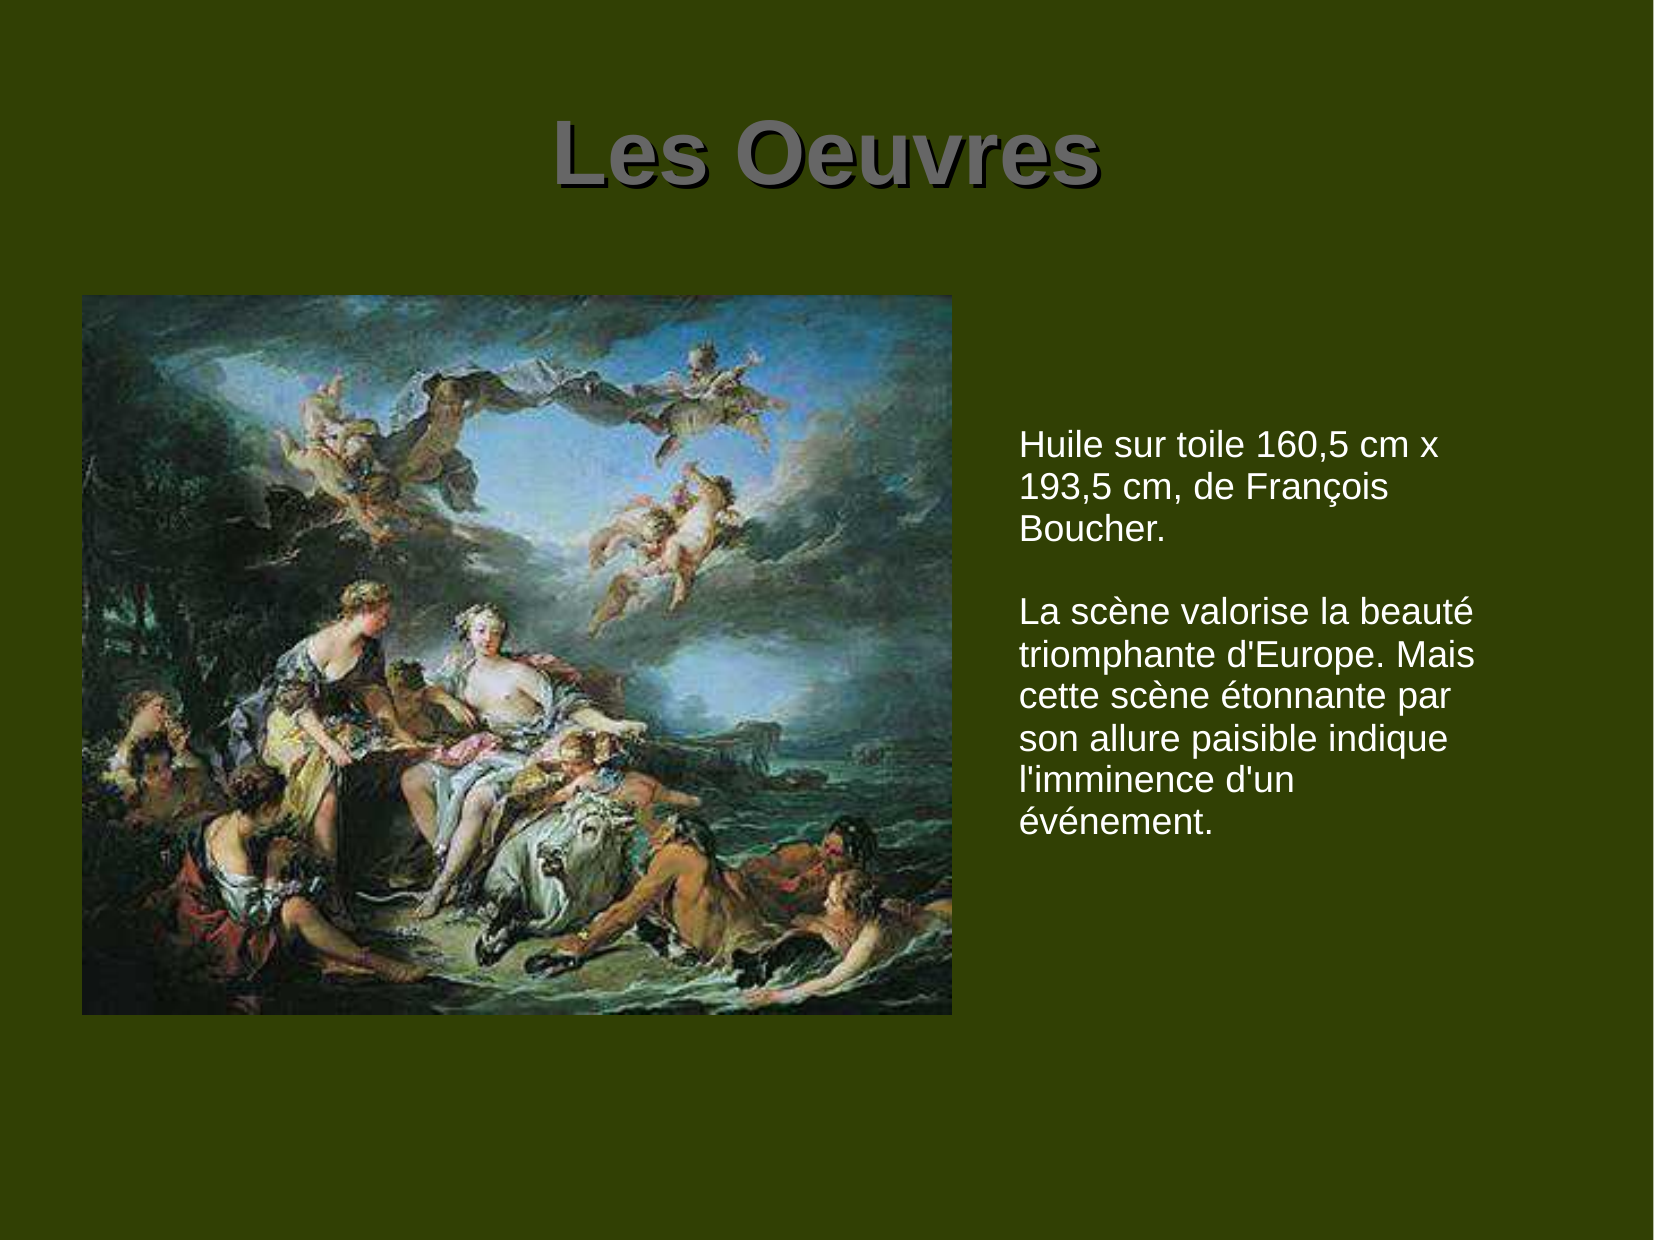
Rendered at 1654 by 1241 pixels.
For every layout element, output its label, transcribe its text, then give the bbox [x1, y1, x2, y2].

title Les Oeuvres [82, 49, 1571, 257]
picture [82, 295, 952, 1015]
text_box Huile sur toile 160,5 cm x 193,5 cm, de François Boucher. La scène valorise la beauté triomphante d'Europe. Mais cette scène étonnante par son allure paisible indique l'imminence d'un événement. [1003, 415, 1512, 851]
